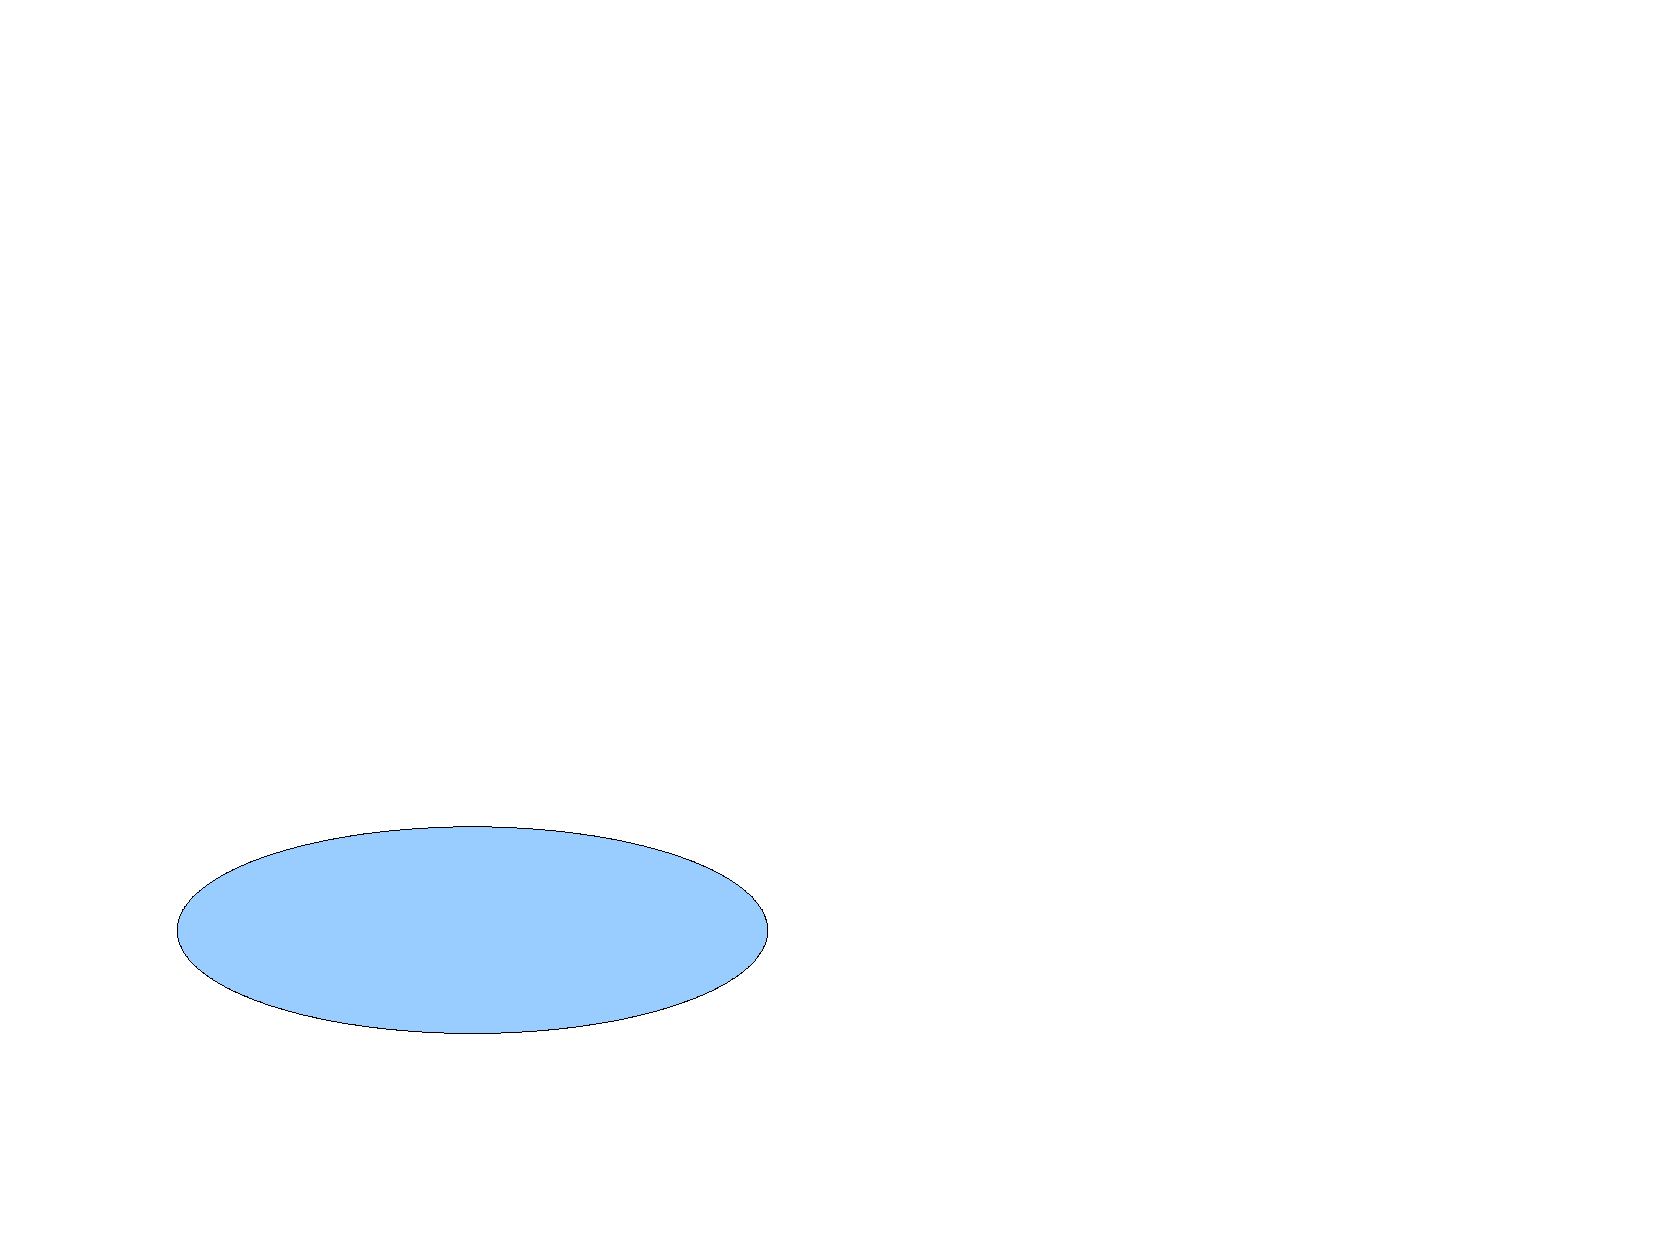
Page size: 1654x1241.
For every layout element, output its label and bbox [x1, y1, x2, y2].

text_box [177, 826, 768, 1034]
